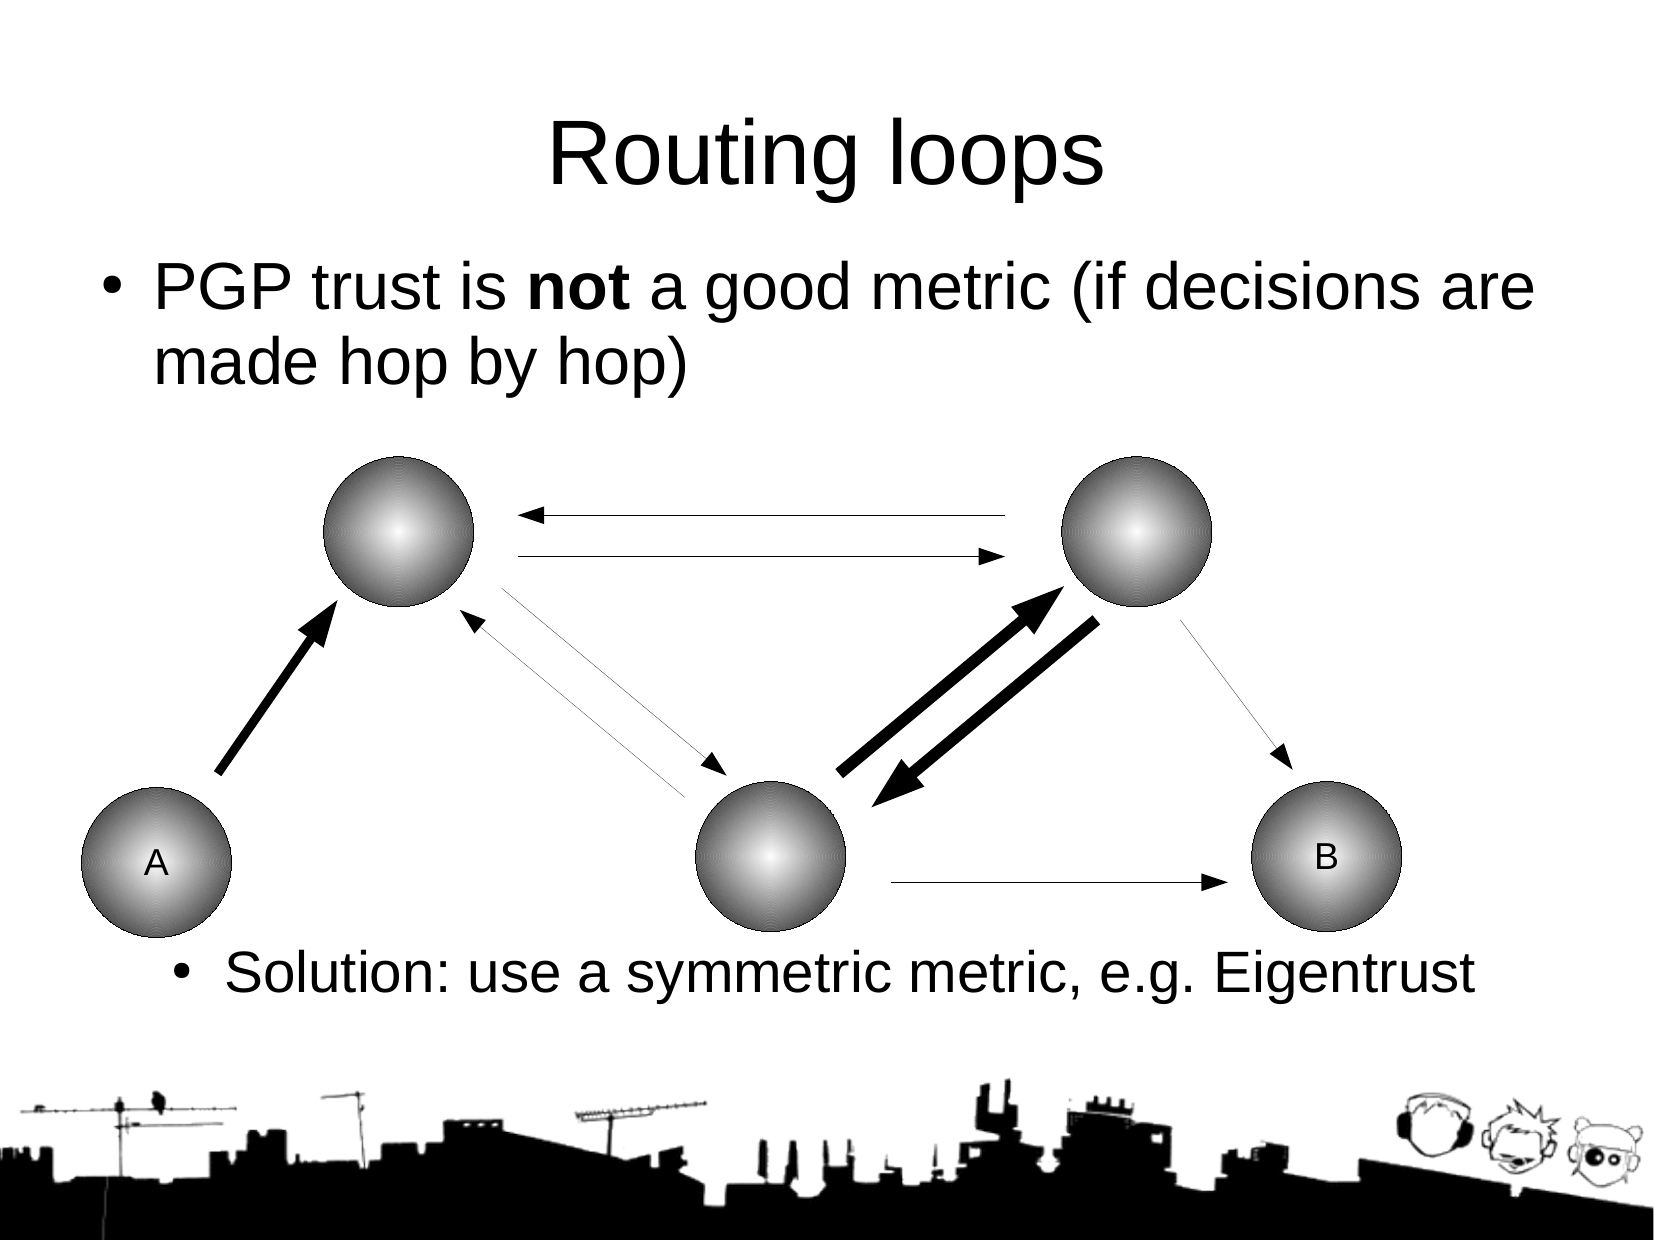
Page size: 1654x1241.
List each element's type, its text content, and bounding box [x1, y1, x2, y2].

text_box [695, 781, 846, 932]
text_box A [81, 787, 232, 938]
text_box [323, 456, 474, 607]
text_box B [1251, 781, 1402, 932]
list Solution: use a symmetric metric, e.g. Eigentrust [82, 939, 1571, 1126]
picture [0, 1077, 1654, 1240]
text_box [1061, 456, 1212, 607]
title Routing loops [82, 56, 1571, 248]
list PGP trust is not a good metric (if decisions are made hop by hop) [82, 248, 1571, 939]
